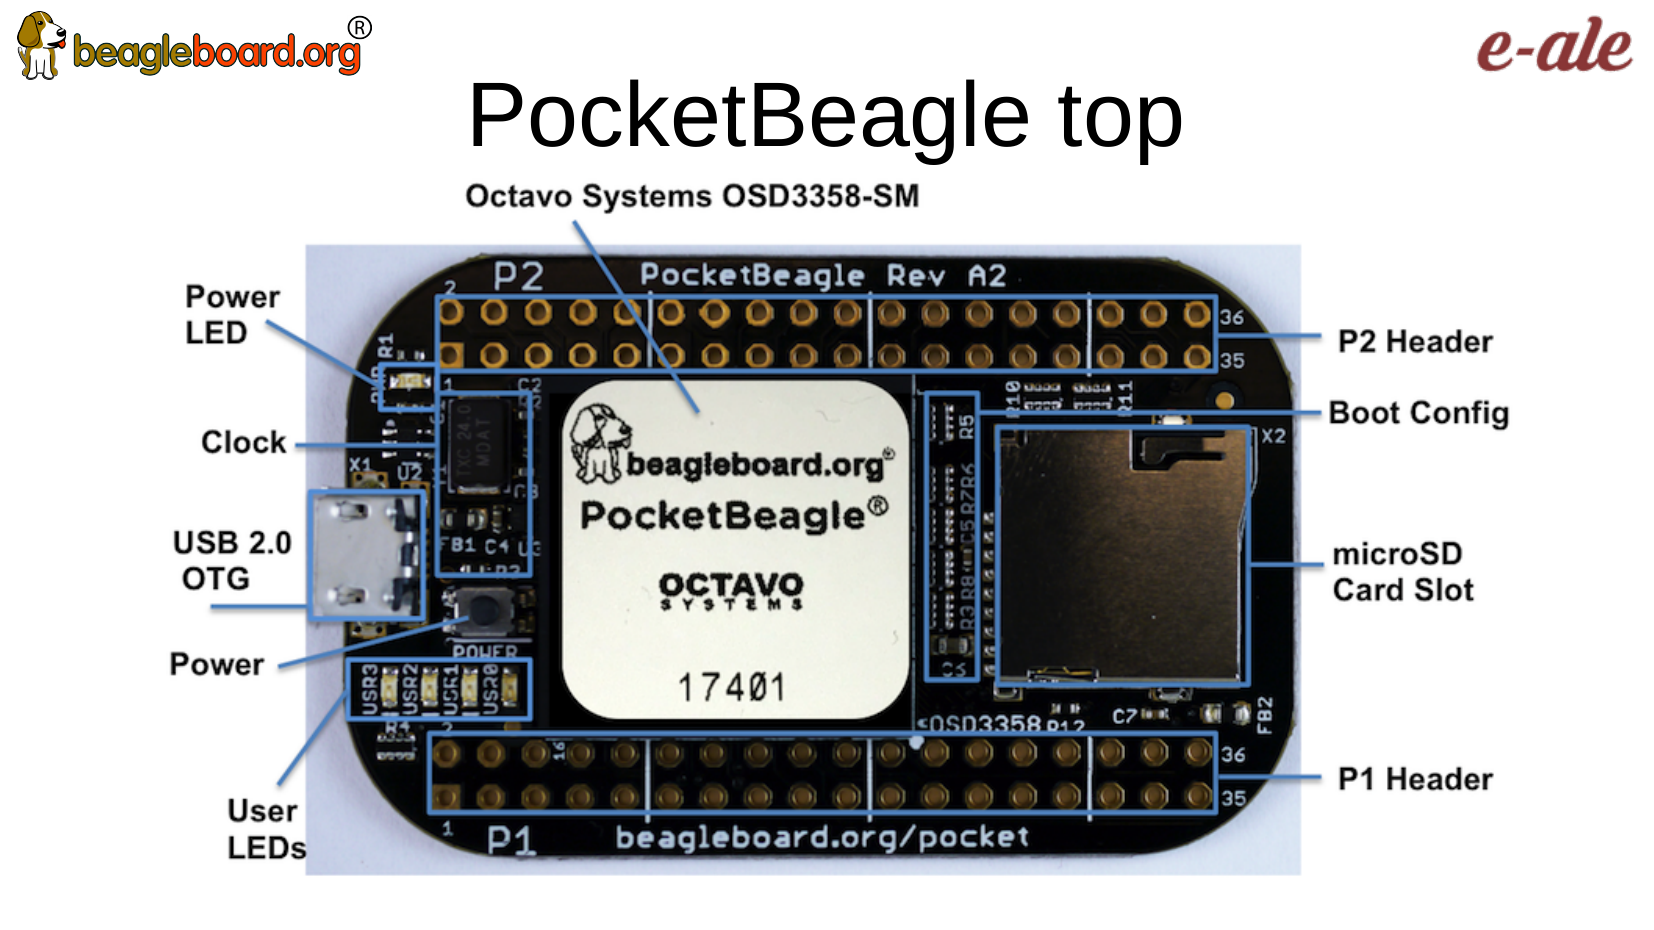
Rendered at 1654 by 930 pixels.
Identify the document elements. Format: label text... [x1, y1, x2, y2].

title PocketBeagle top [82, 37, 1571, 193]
picture [1475, 14, 1636, 74]
picture [17, 11, 372, 80]
picture [157, 172, 1515, 891]
